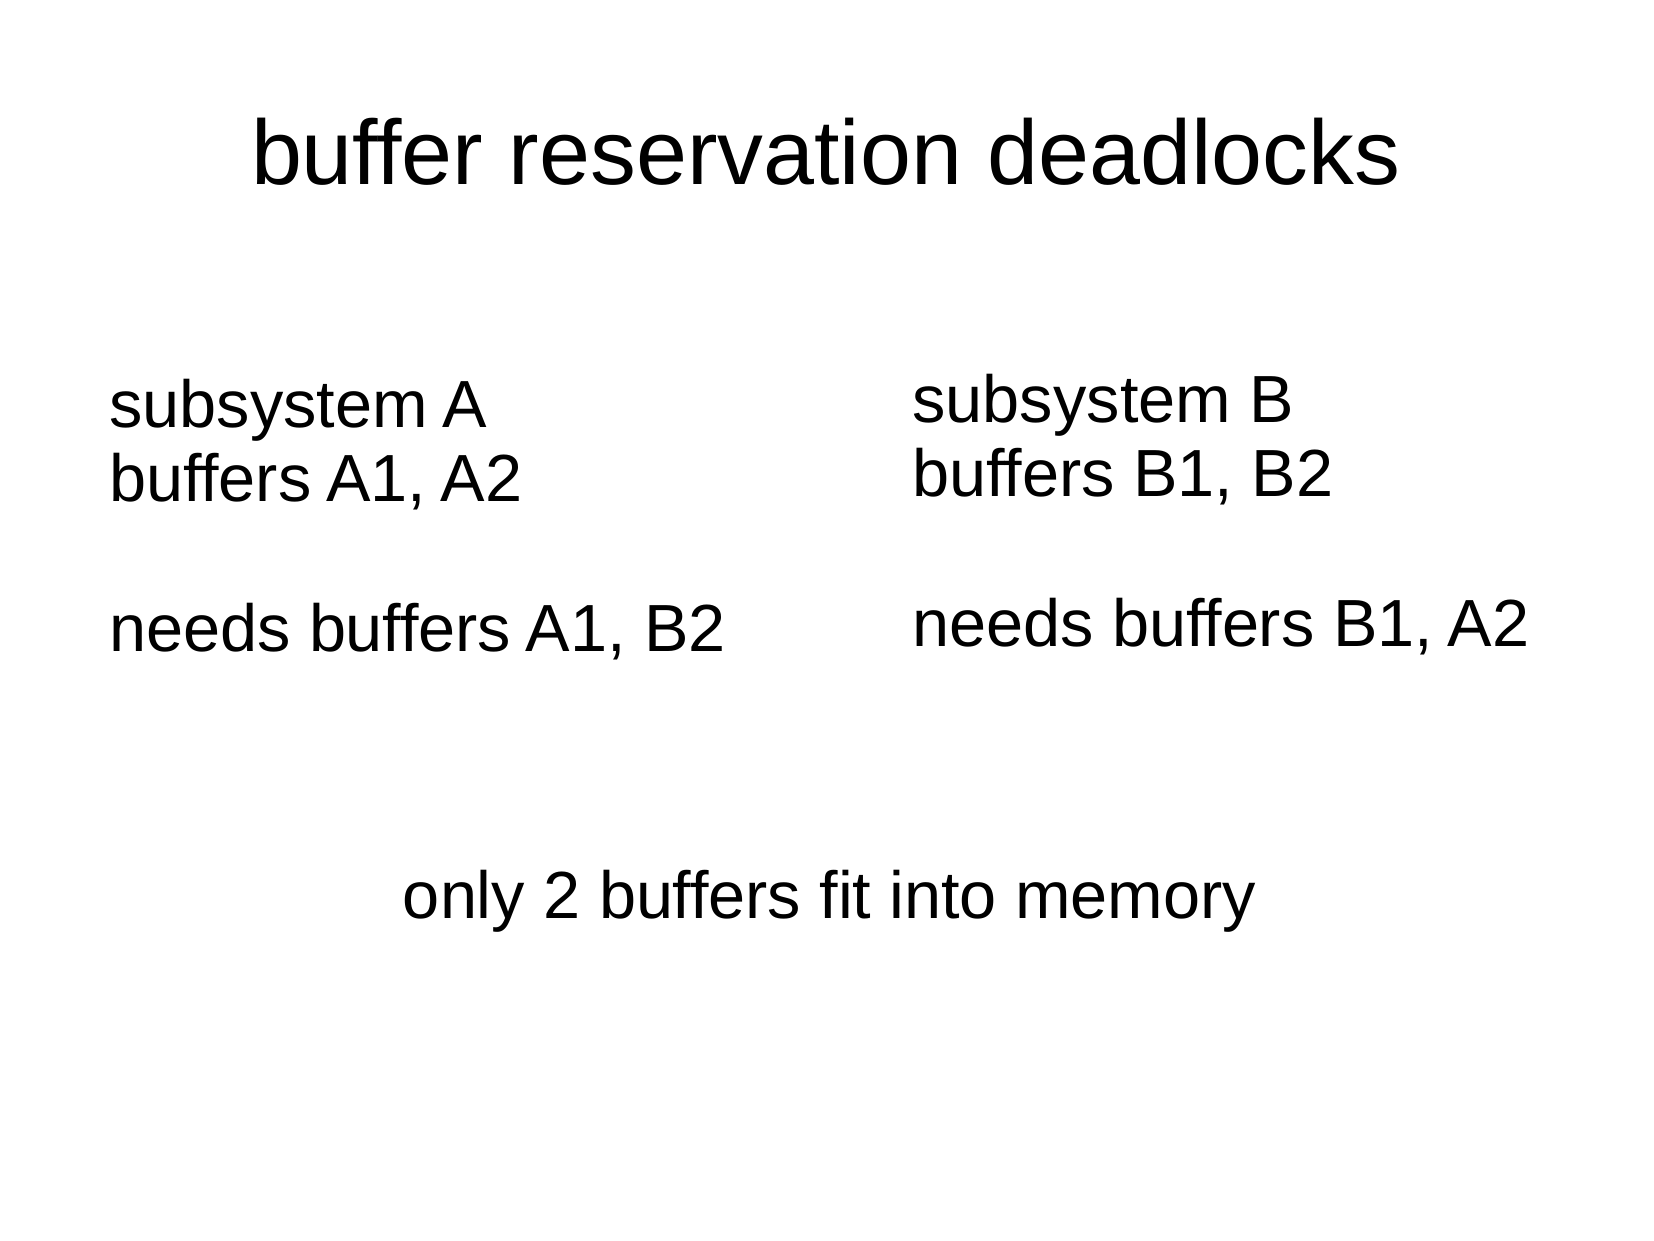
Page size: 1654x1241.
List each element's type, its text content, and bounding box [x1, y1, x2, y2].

text_box subsystem A buffers A1, A2 needs buffers A1, B2 [94, 359, 744, 674]
text_box subsystem B buffers B1, B2 needs buffers B1, A2 [897, 354, 1547, 669]
title buffer reservation deadlocks [82, 49, 1571, 257]
text_box only 2 buffers fit into memory [388, 850, 1275, 940]
